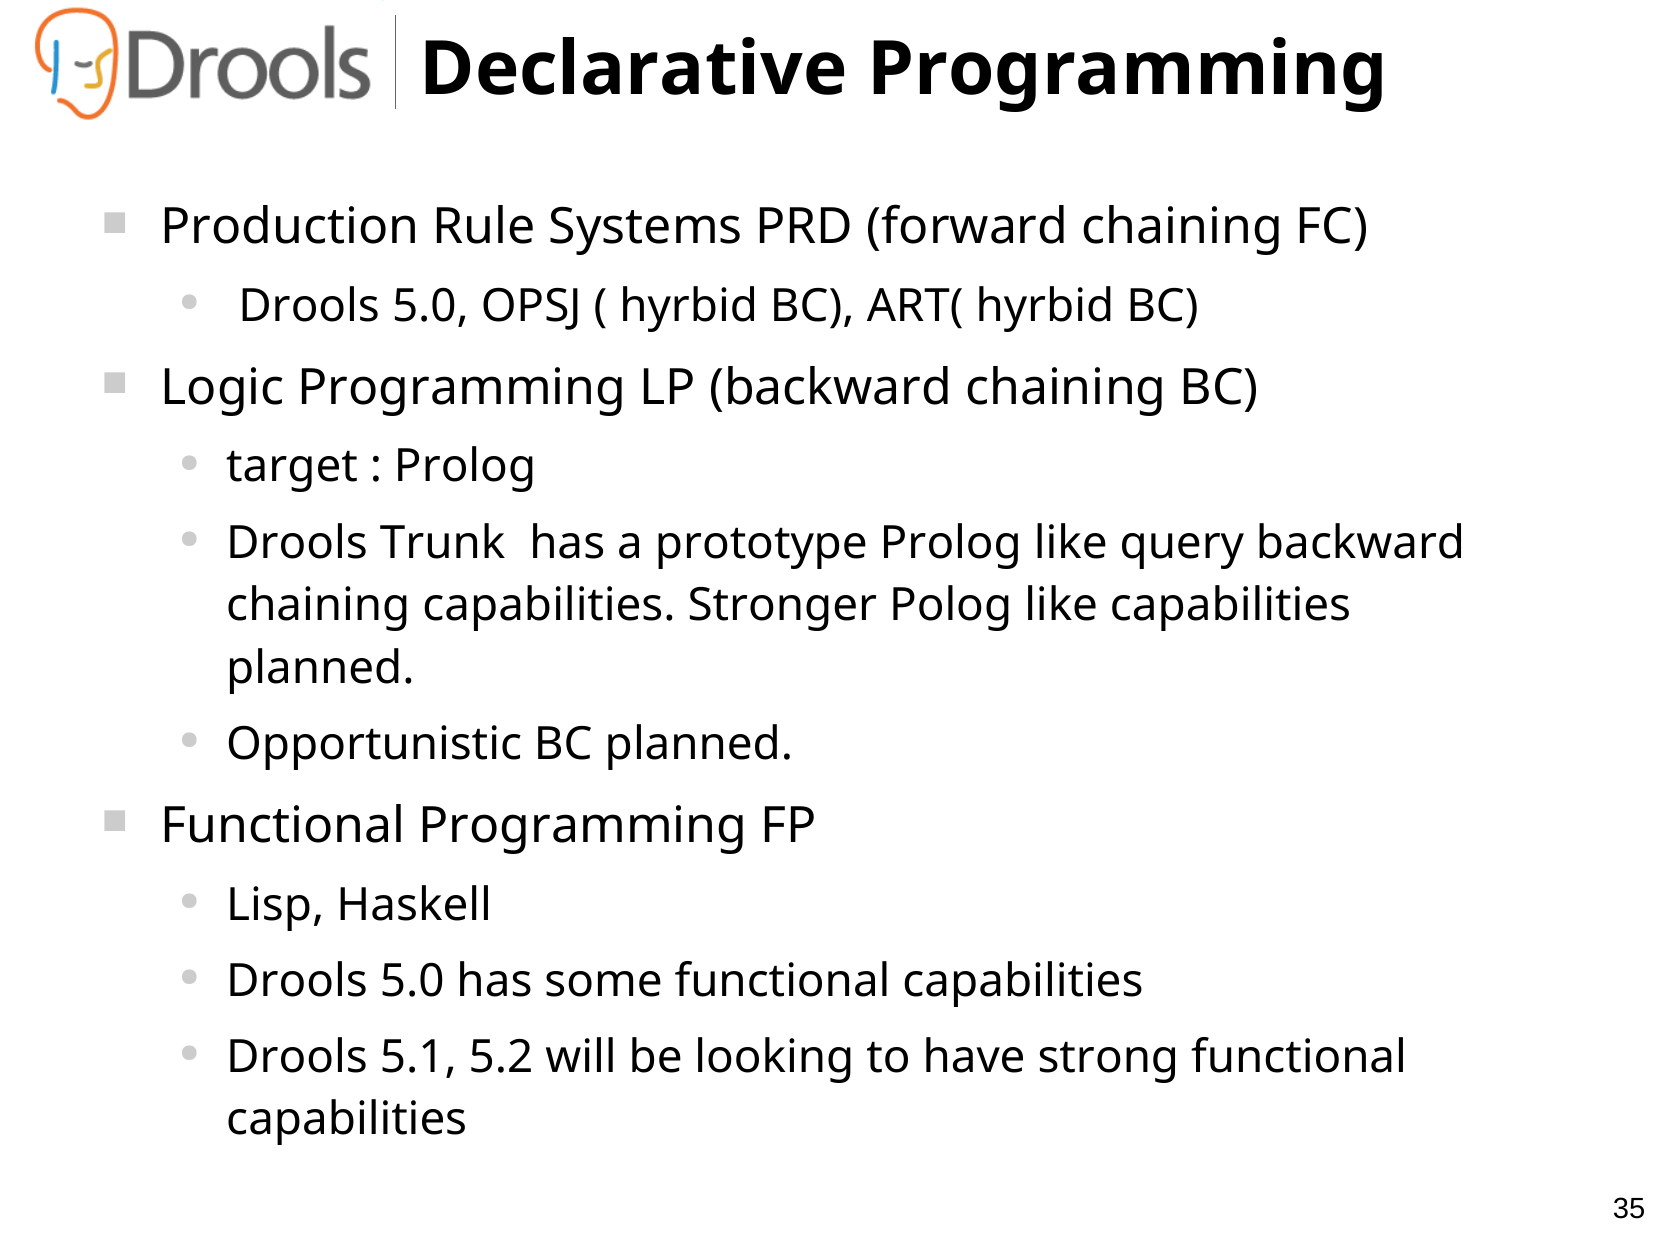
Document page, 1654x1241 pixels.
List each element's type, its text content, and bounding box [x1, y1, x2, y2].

picture [29, 0, 384, 126]
title Declarative Programming [419, 12, 1630, 118]
list Production Rule Systems PRD (forward chaining FC) Drools 5.0, OPSJ ( hyrbid BC), ART( hyrbid BC) Logic Programming LP (backward chaining BC) target : Prolog Drools Trunk has a prototype Prolog like query backward chaining capabilities. Stronger Polog like capabilities planned. Opportunistic BC planned. Functional Programming FP Lisp, Haskell Drools 5.0 has some functional capabilities Drools 5.1, 5.2 will be looking to have strong functional capabilities [104, 190, 1517, 957]
